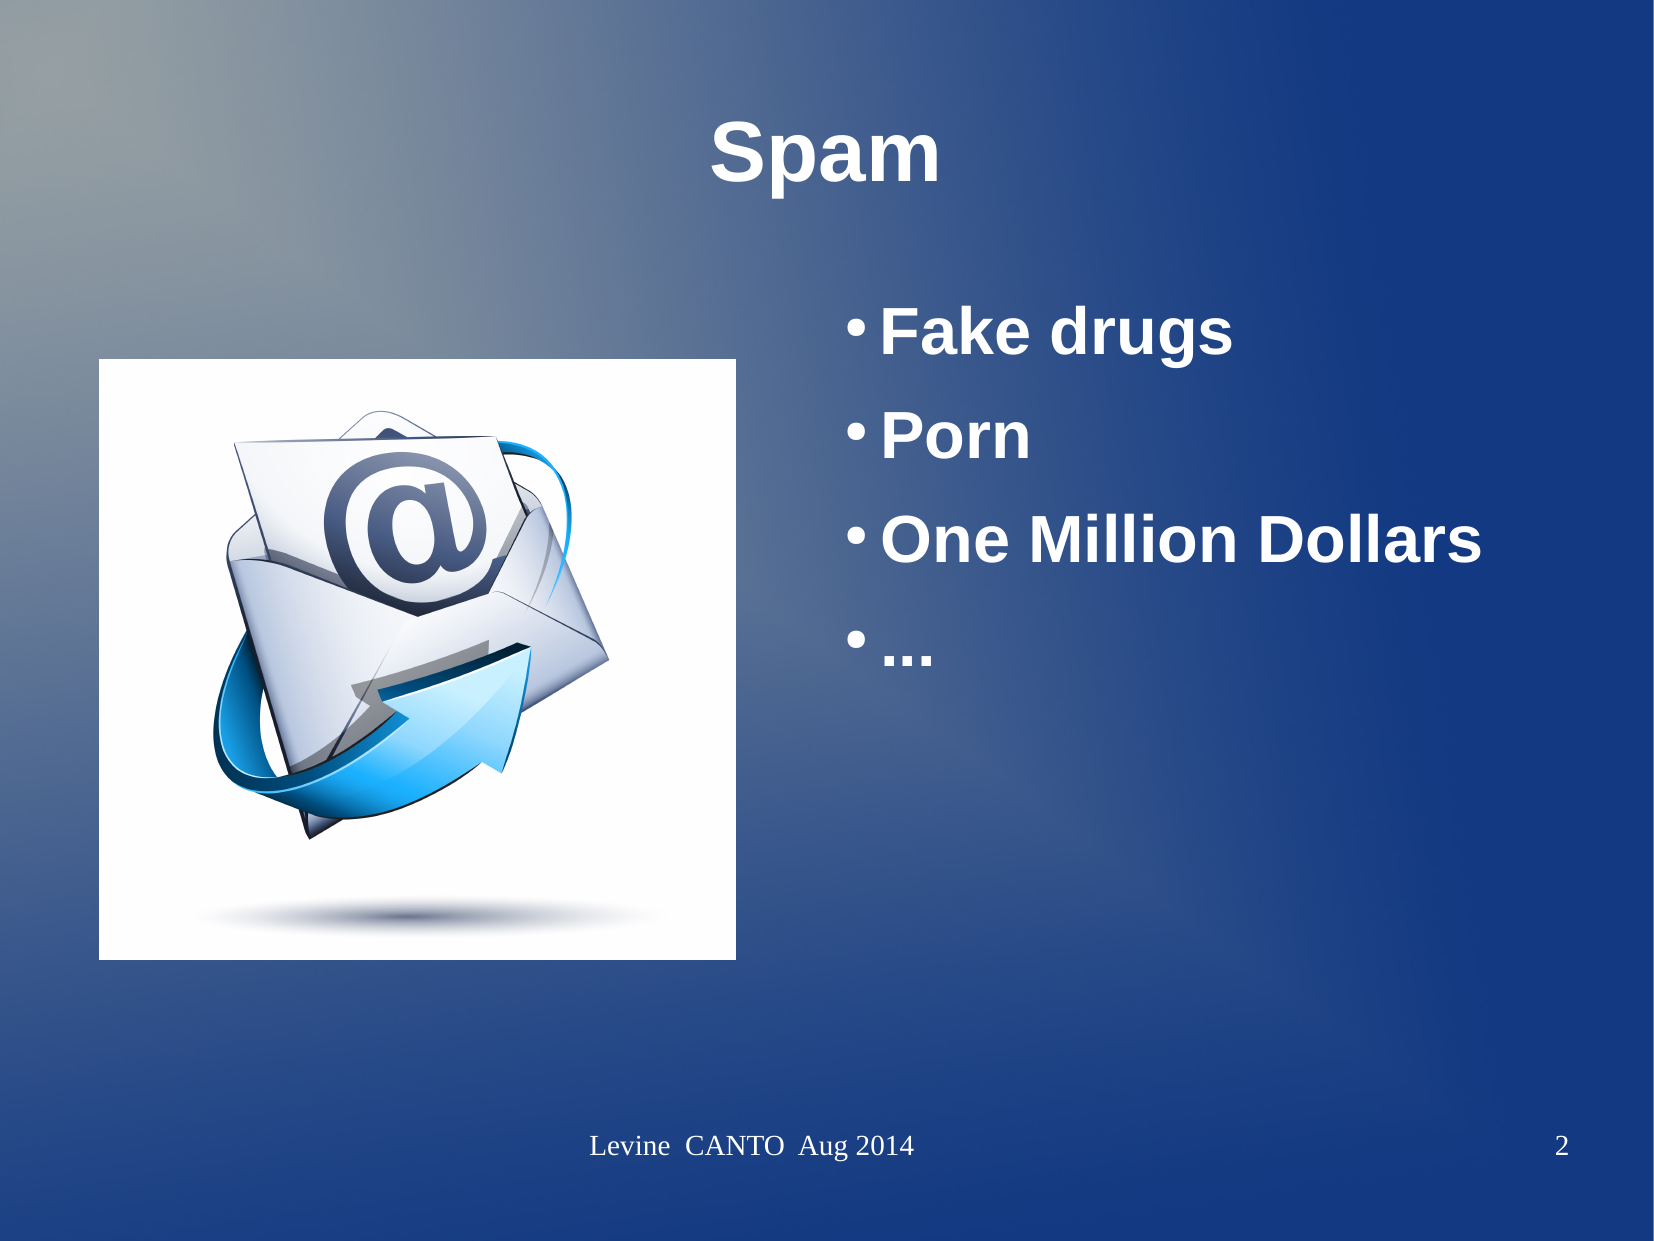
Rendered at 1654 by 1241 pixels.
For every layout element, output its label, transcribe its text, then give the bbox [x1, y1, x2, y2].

picture [0, 0, 1654, 1241]
list Fake drugs Porn One Million Dollars ... [844, 290, 1570, 1108]
title Spam [82, 49, 1570, 256]
